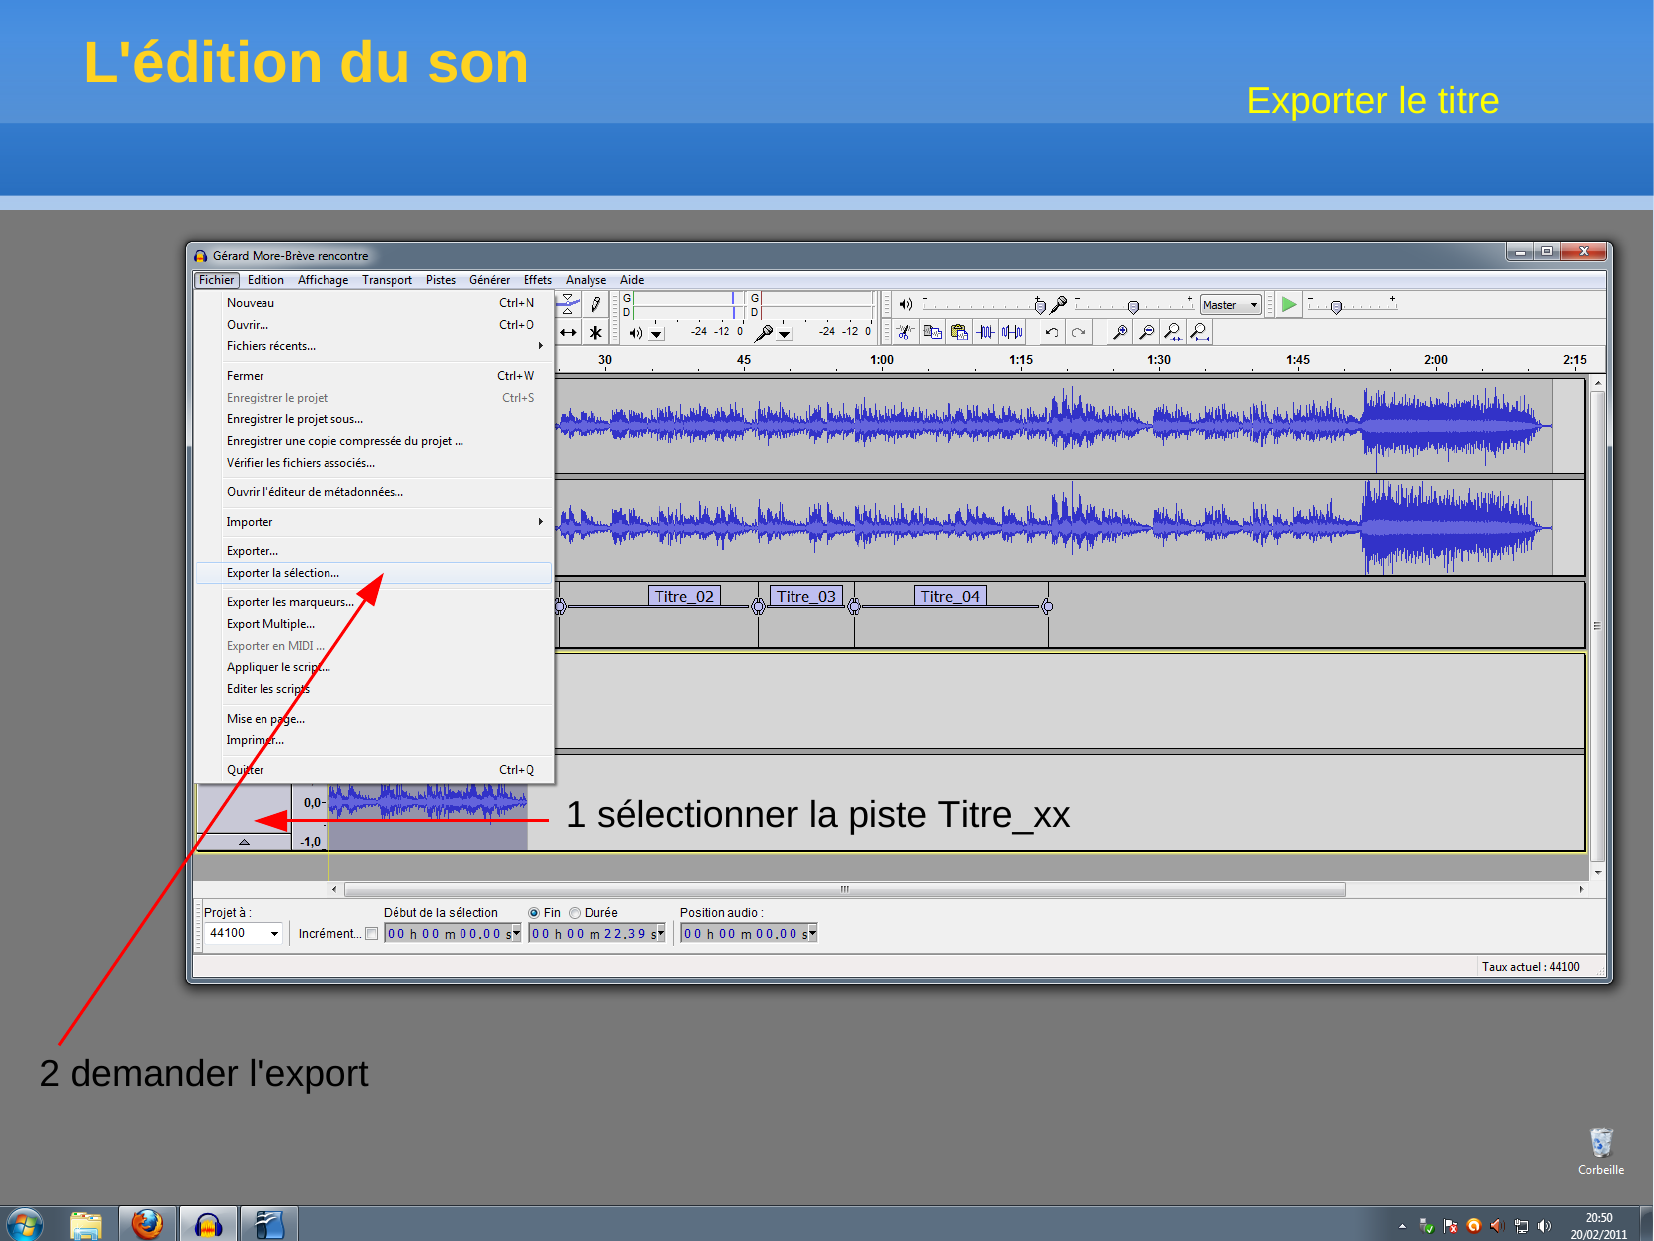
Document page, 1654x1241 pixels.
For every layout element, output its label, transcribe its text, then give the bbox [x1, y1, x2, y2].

text_box 1 sélectionner la piste Titre_xx [551, 785, 1087, 843]
text_box Exporter le titre [1210, 29, 1654, 129]
picture [0, 210, 1653, 1241]
title L'édition du son [6, 17, 609, 107]
picture [0, 0, 1654, 206]
title [0, 206, 1654, 1241]
text_box 2 demander l'export [24, 1044, 637, 1102]
